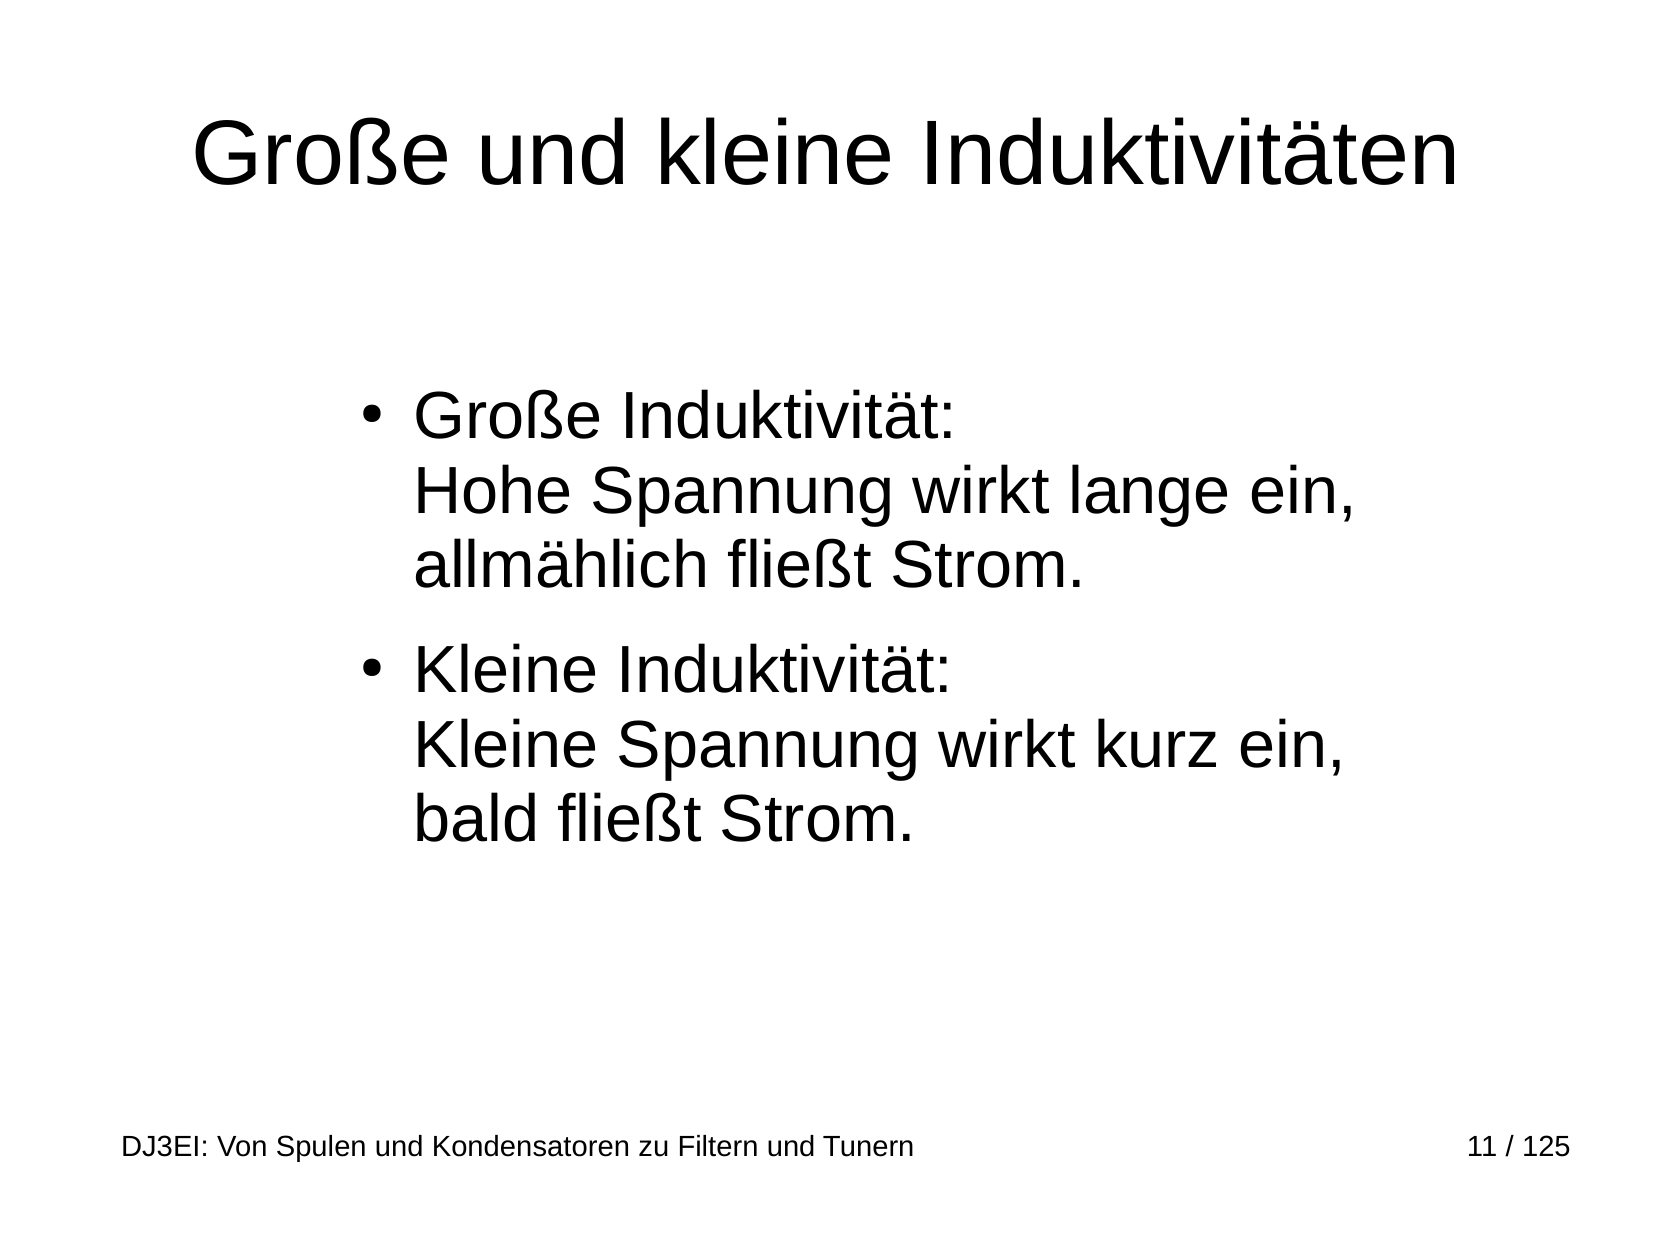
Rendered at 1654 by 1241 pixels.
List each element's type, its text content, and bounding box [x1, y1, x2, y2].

title Große und kleine Induktivitäten [82, 49, 1571, 257]
list Große Induktivität: Hohe Spannung wirkt lange ein, allmählich fließt Strom. Kleine Induktivität: Kleine Spannung wirkt kurz ein, bald fließt Strom. [342, 377, 1418, 1098]
